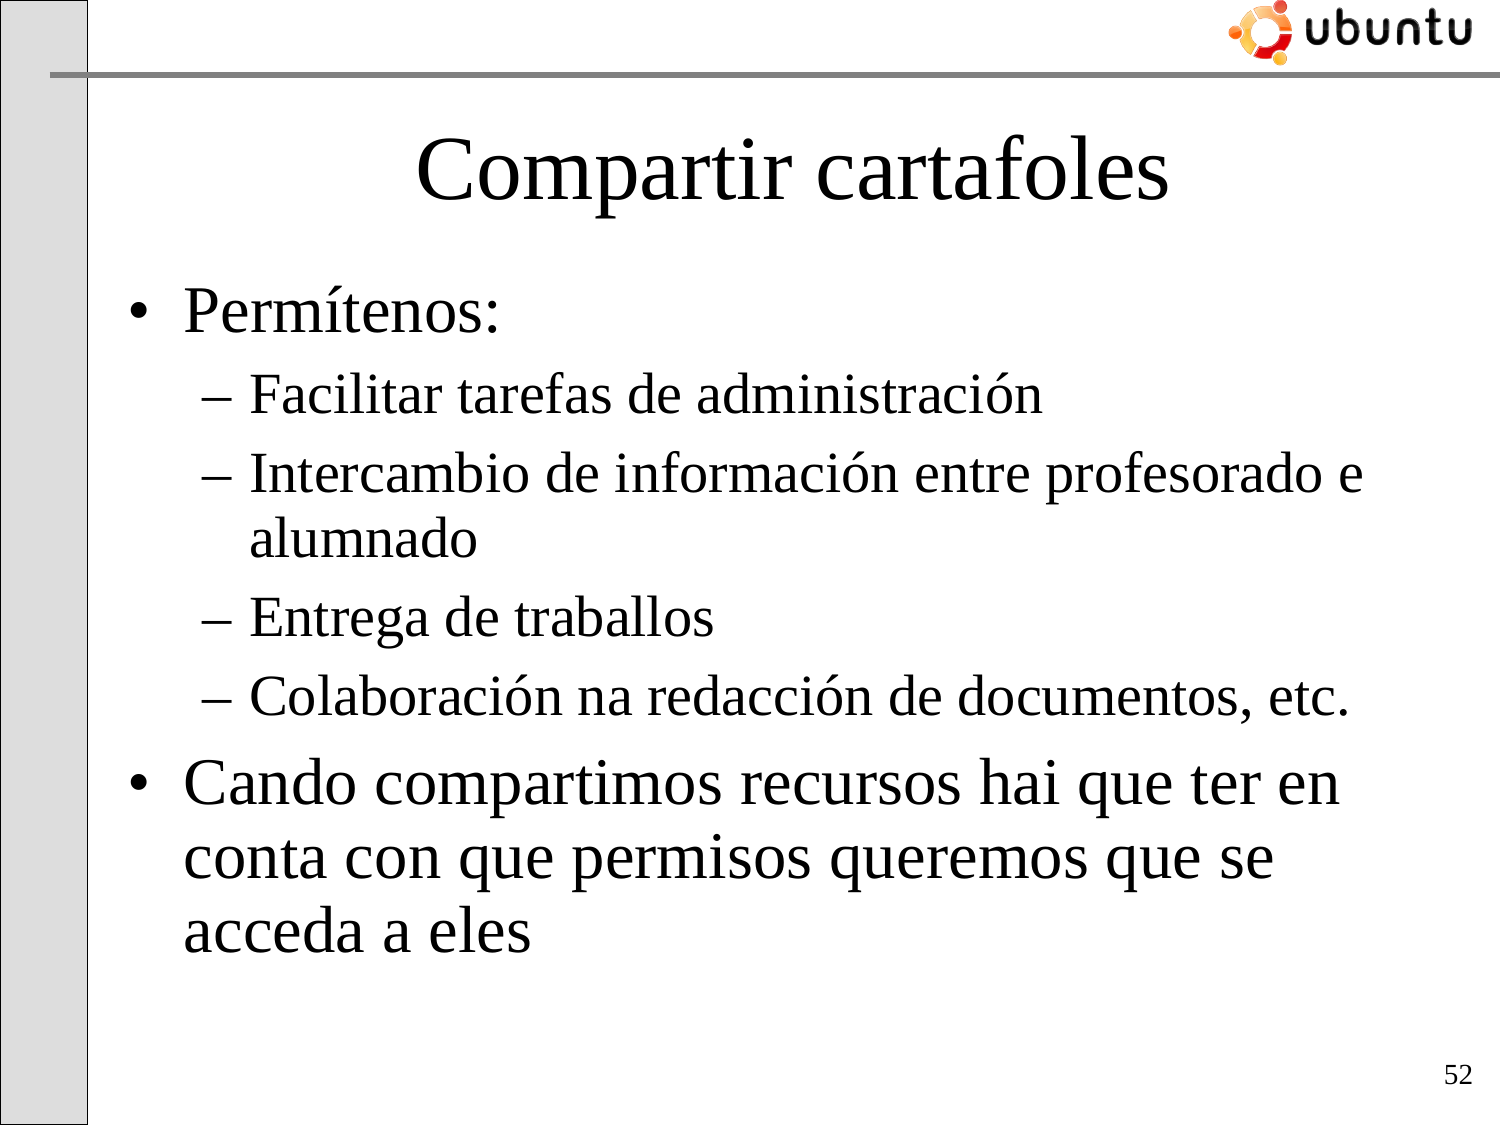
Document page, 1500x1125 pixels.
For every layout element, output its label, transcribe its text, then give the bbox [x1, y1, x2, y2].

list Permítenos: Facilitar tarefas de administración Intercambio de información entre profesorado e alumnado Entrega de traballos Colaboración na redacción de documentos, etc. Cando compartimos recursos hai que ter en conta con que permisos queremos que se acceda a eles [112, 265, 1477, 1125]
title Compartir cartafoles [112, 99, 1477, 237]
picture [1221, 0, 1483, 71]
